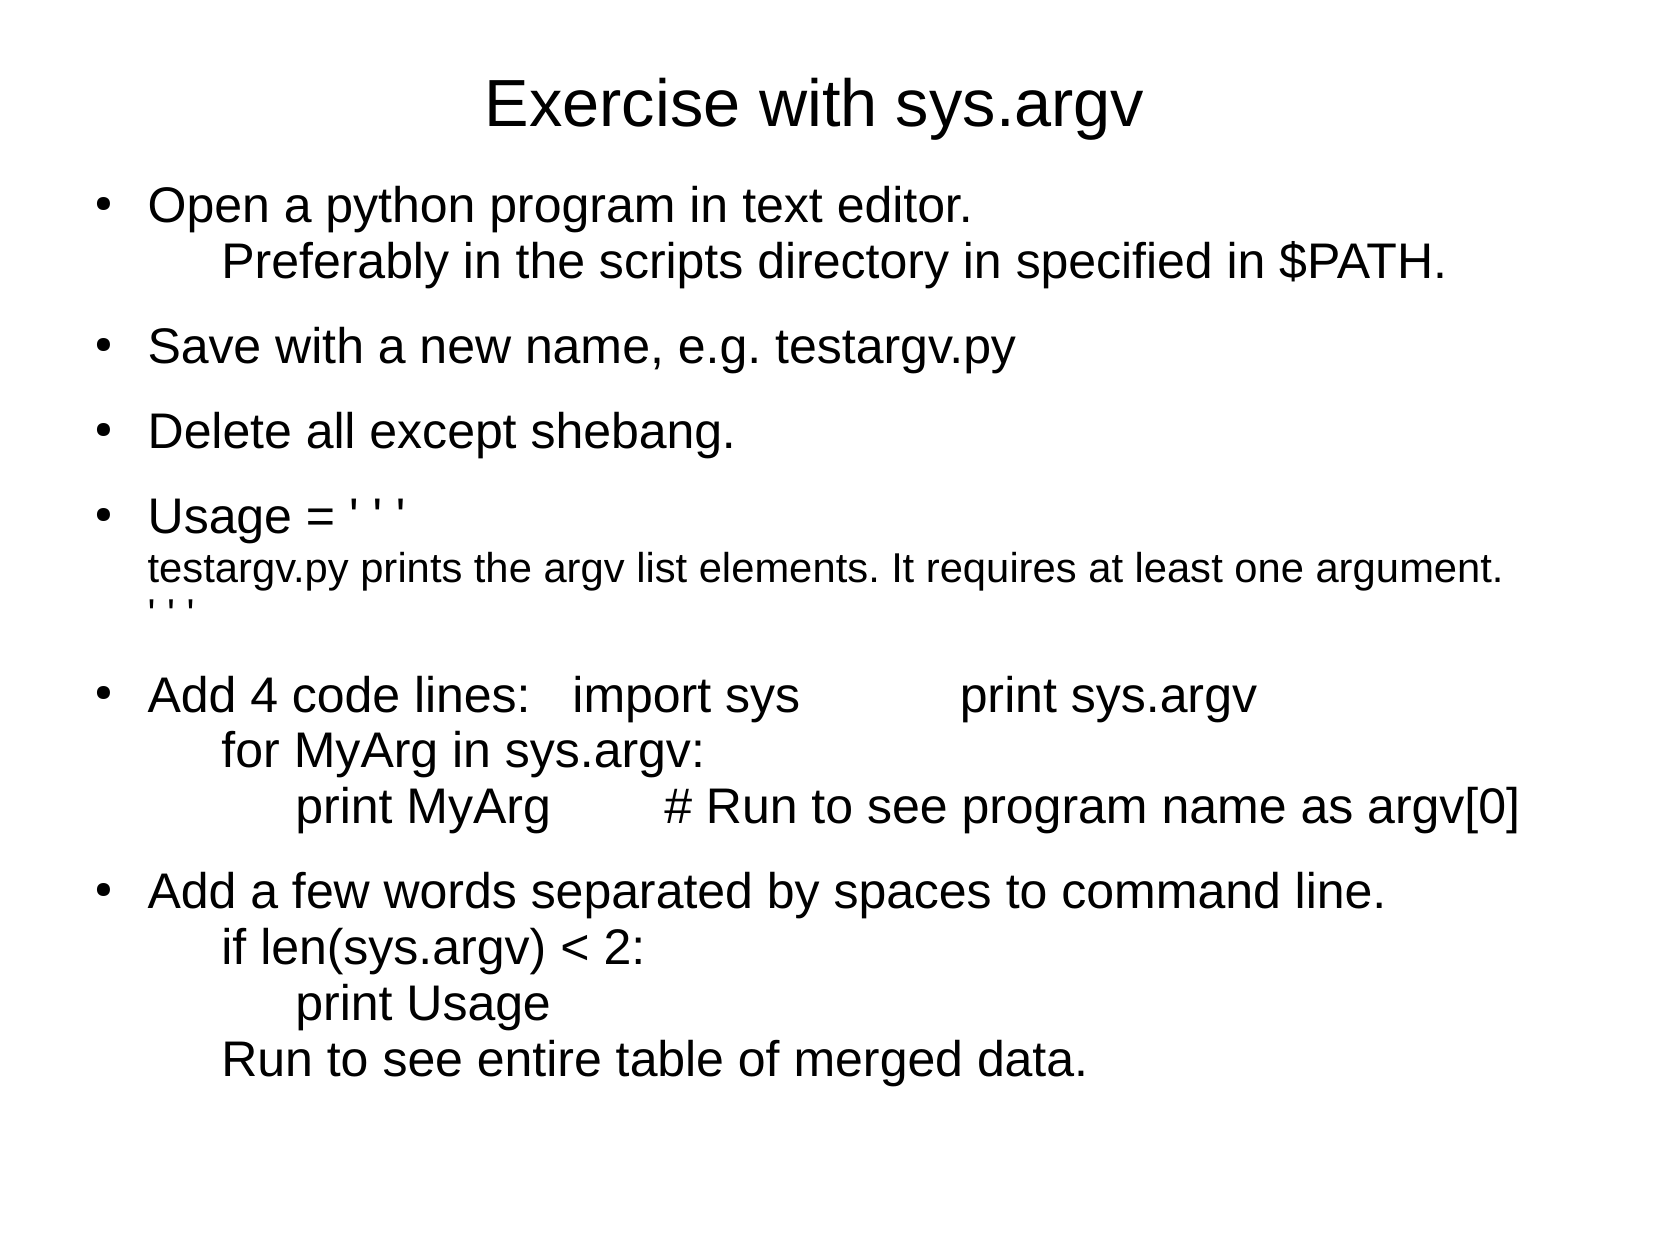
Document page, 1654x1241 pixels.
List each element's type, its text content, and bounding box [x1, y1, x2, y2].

list Open a python program in text editor. Preferably in the scripts directory in specified in $PATH. Save with a new name, e.g. testargv.py Delete all except shebang. Usage = ' ' ' testargv.py prints the argv list elements. It requires at least one argument. ' ' ' Add 4 code lines: import sys print sys.argv for MyArg in sys.argv: print MyArg # Run to see program name as argv[0] Add a few words separated by spaces to command line. if len(sys.argv) < 2: print Usage Run to see entire table of merged data. [76, 177, 1565, 1211]
title Exercise with sys.argv [59, 29, 1548, 178]
